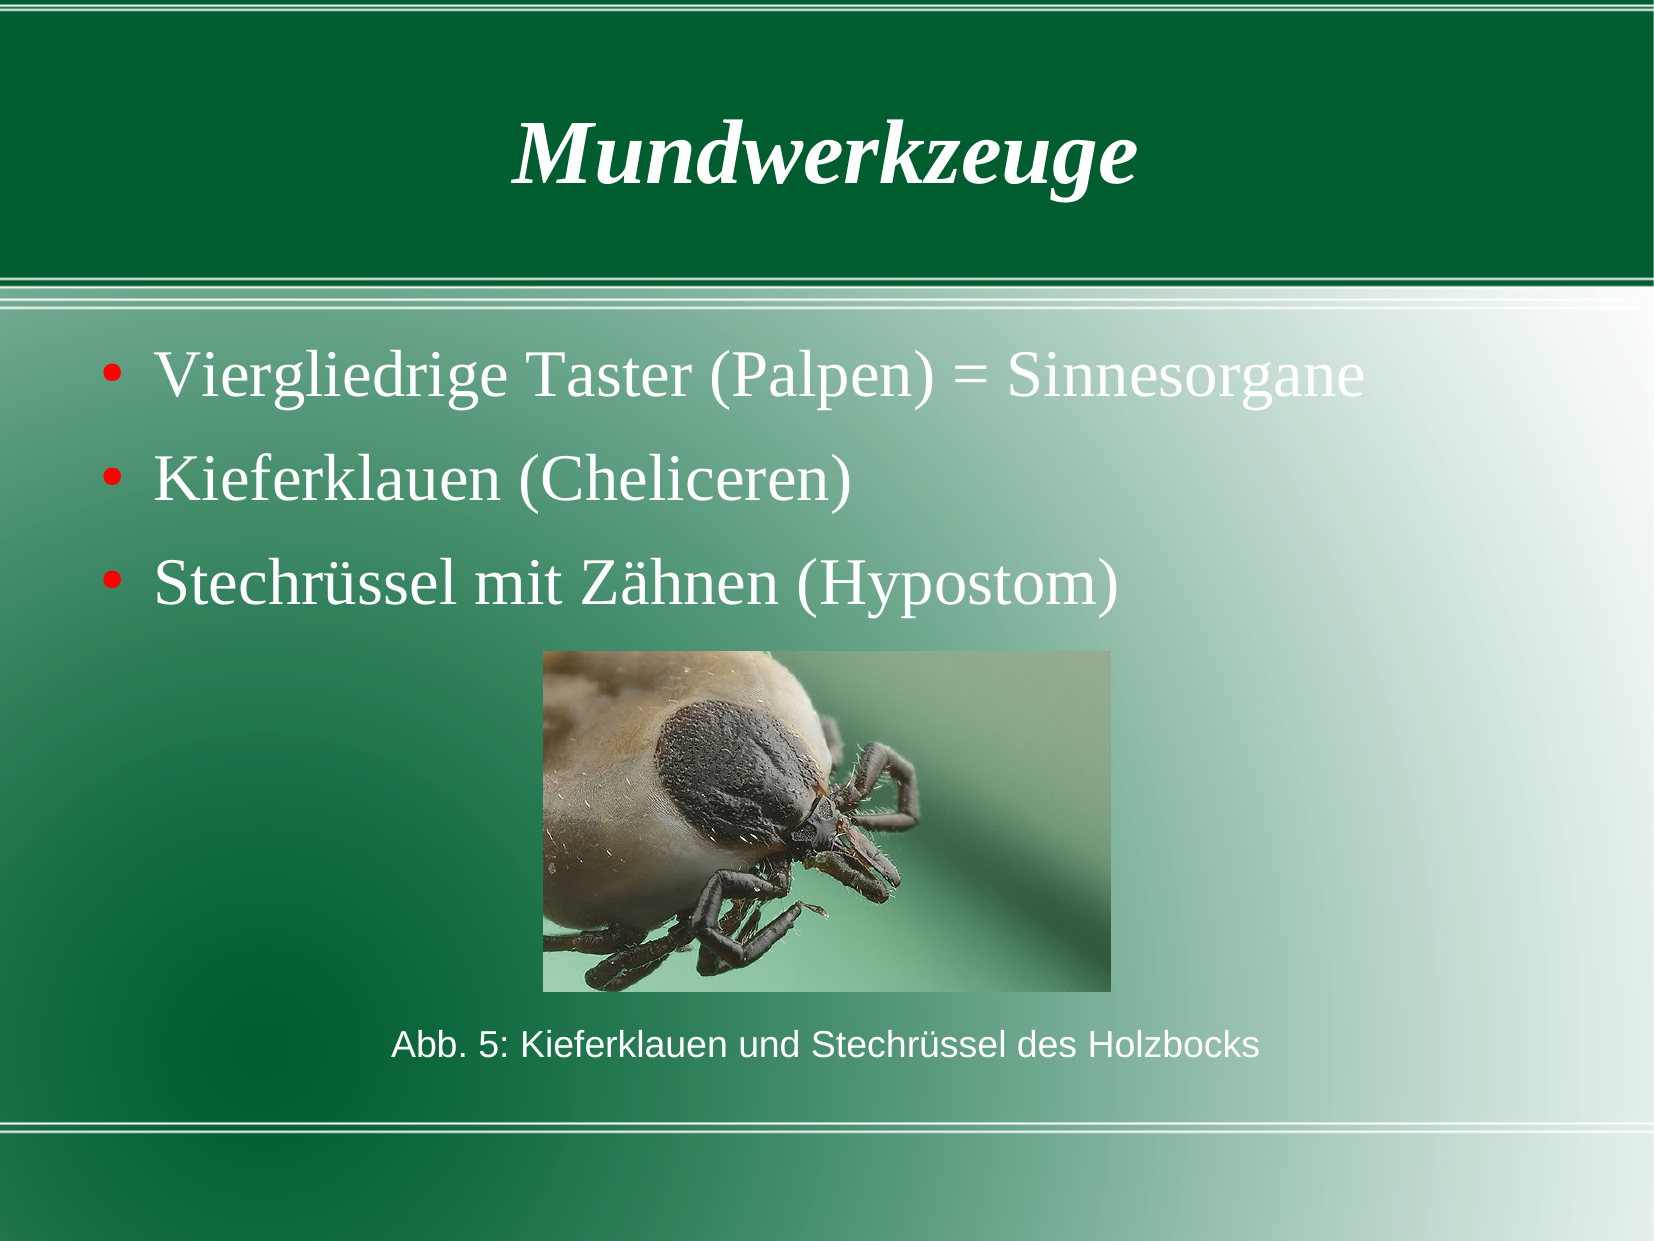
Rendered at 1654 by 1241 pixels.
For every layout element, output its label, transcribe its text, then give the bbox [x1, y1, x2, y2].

list Viergliedrige Taster (Palpen) = Sinnesorgane Kieferklauen (Cheliceren) Stechrüssel mit Zähnen (Hypostom) [82, 337, 1571, 678]
title Mundwerkzeuge [82, 49, 1571, 257]
text_box Abb. 5: Kieferklauen und Stechrüssel des Holzbocks [376, 1015, 1278, 1073]
picture [0, 0, 1654, 1241]
